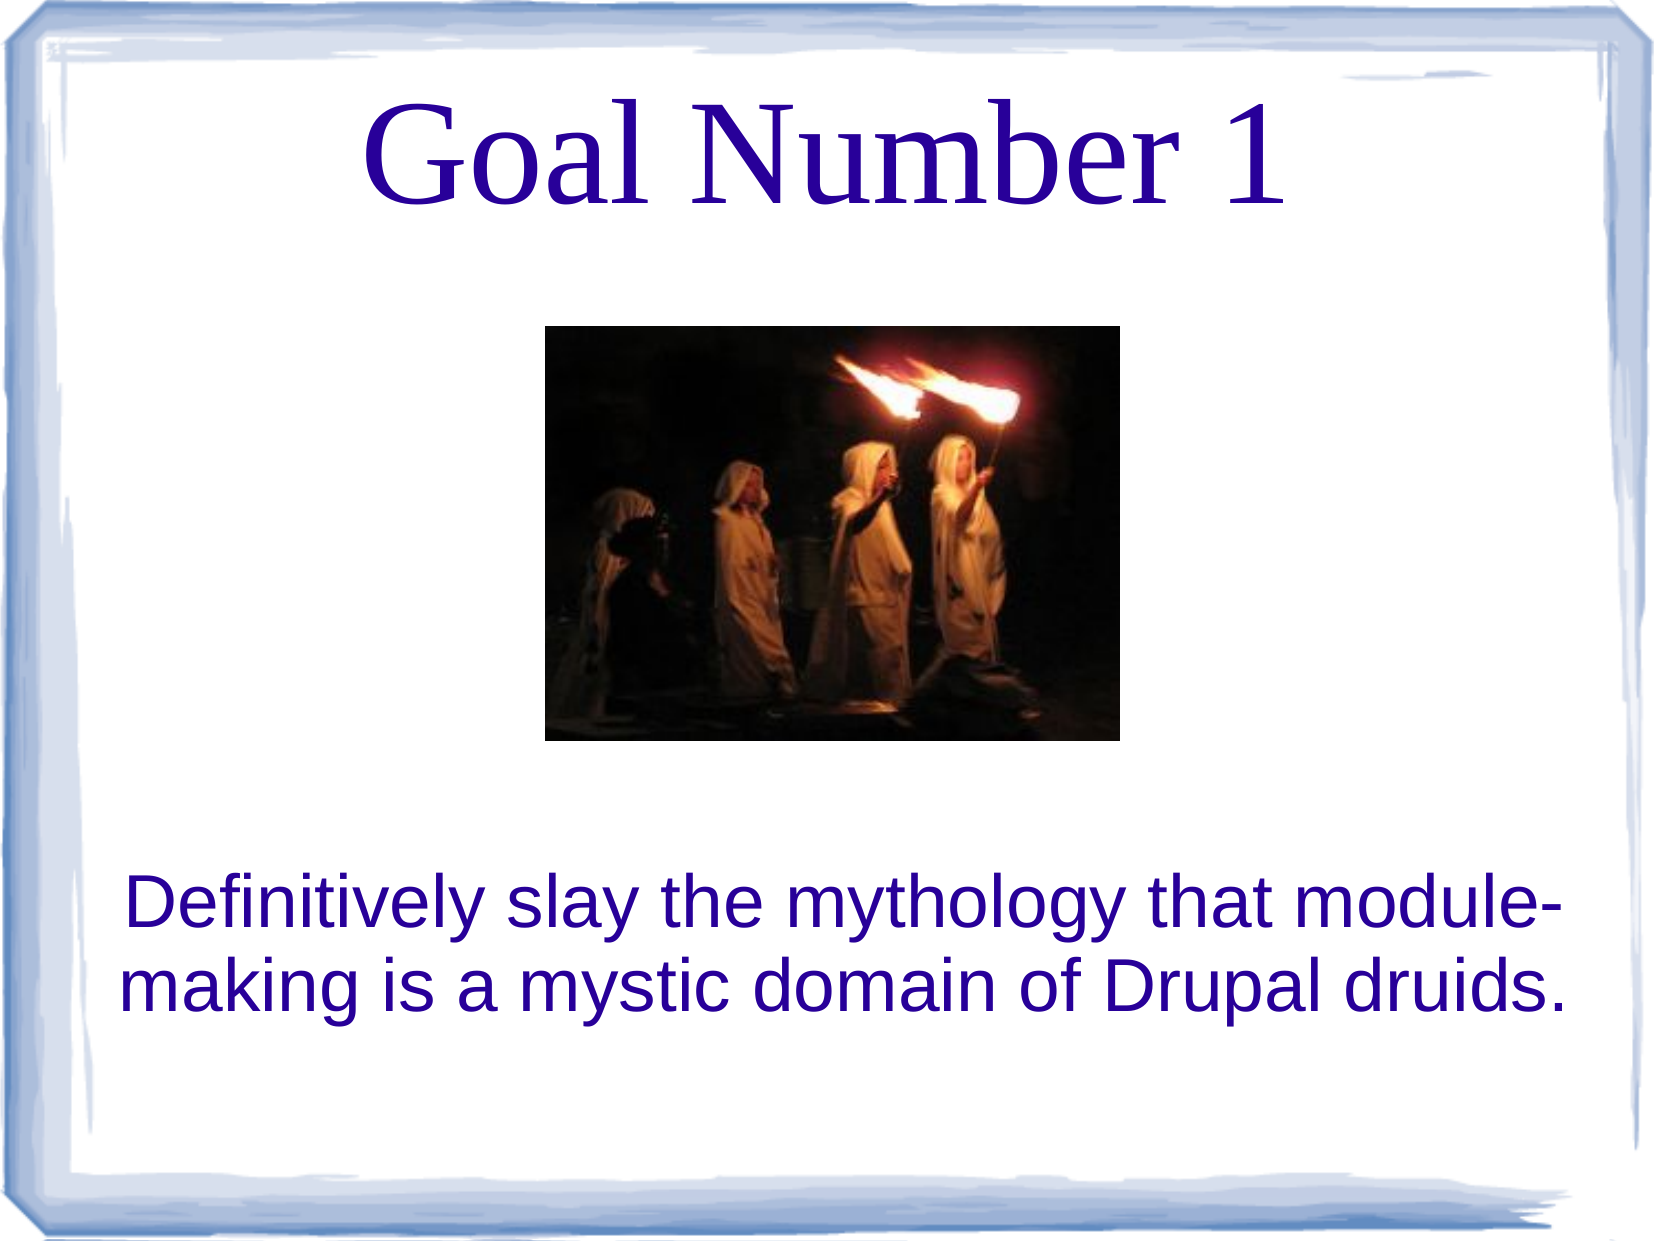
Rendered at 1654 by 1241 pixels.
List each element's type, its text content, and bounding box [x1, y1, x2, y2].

picture [0, 0, 1654, 1241]
subtitle Definitively slay the mythology that module-making is a mystic domain of Drupal druids. [118, 741, 1571, 1146]
title Goal Number 1 [82, 56, 1571, 250]
